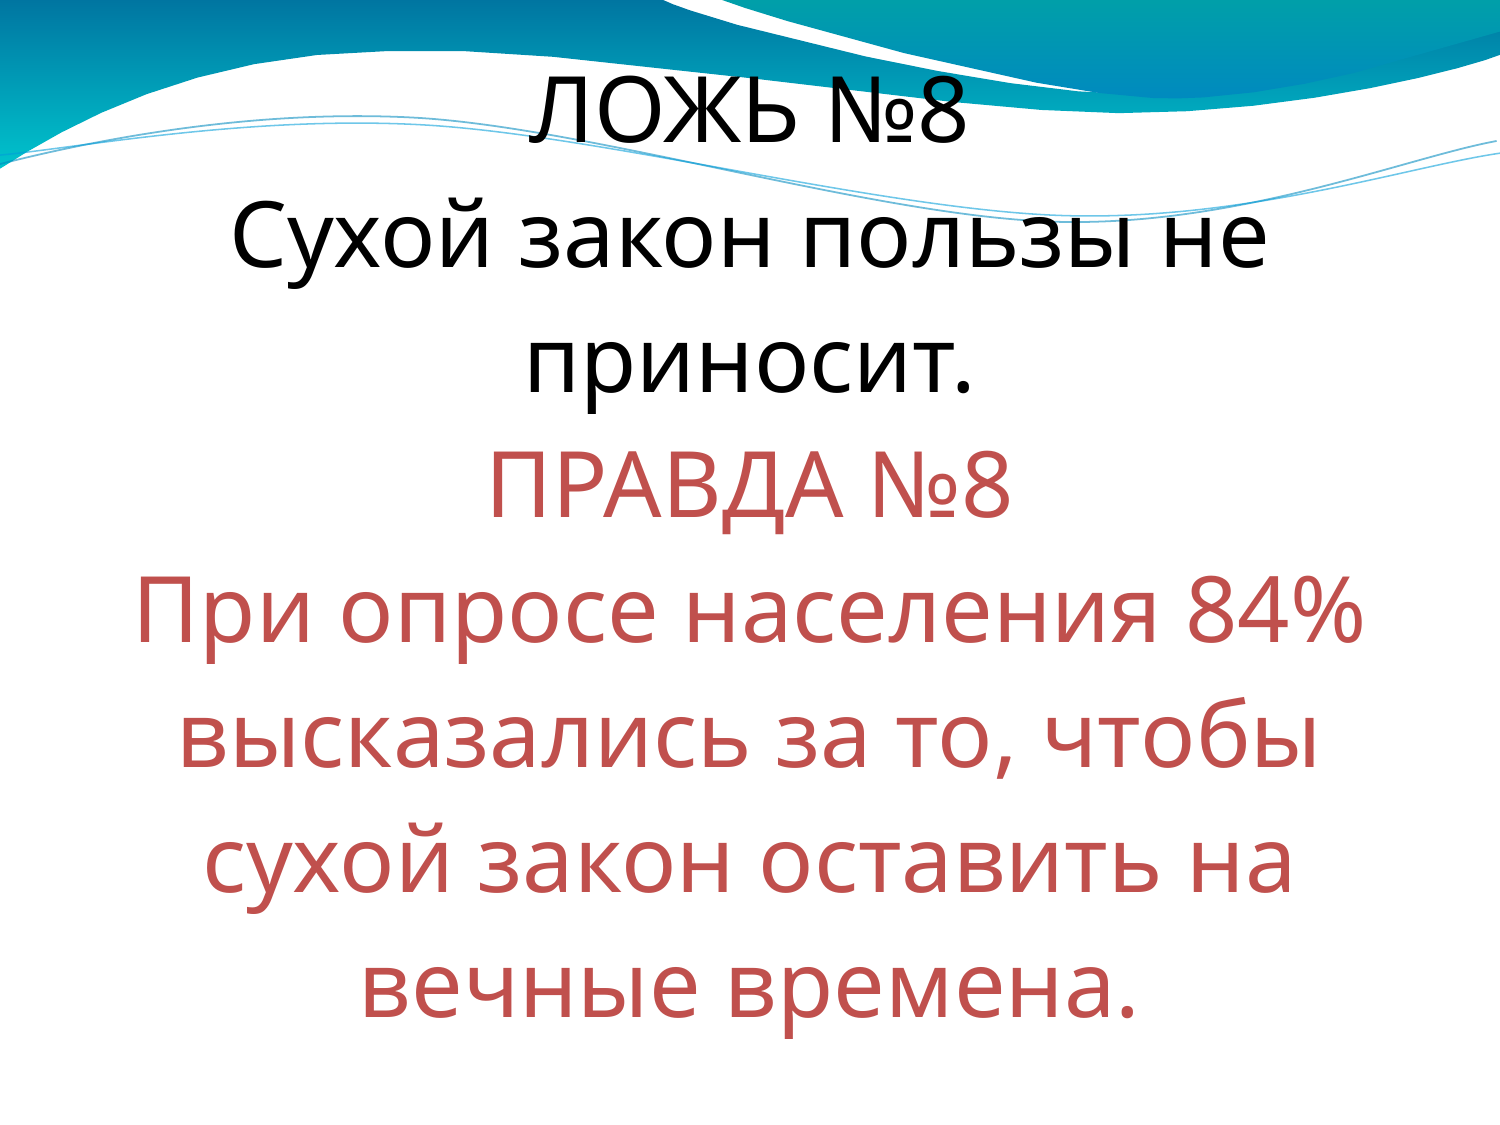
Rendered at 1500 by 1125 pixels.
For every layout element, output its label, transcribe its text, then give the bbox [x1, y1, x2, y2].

text_box ЛОЖЬ №8 Сухой закон пользы не приносит. ПРАВДА №8 При опросе населения 84% высказались за то, чтобы сухой закон оставить на вечные времена. [46, 37, 1454, 1053]
